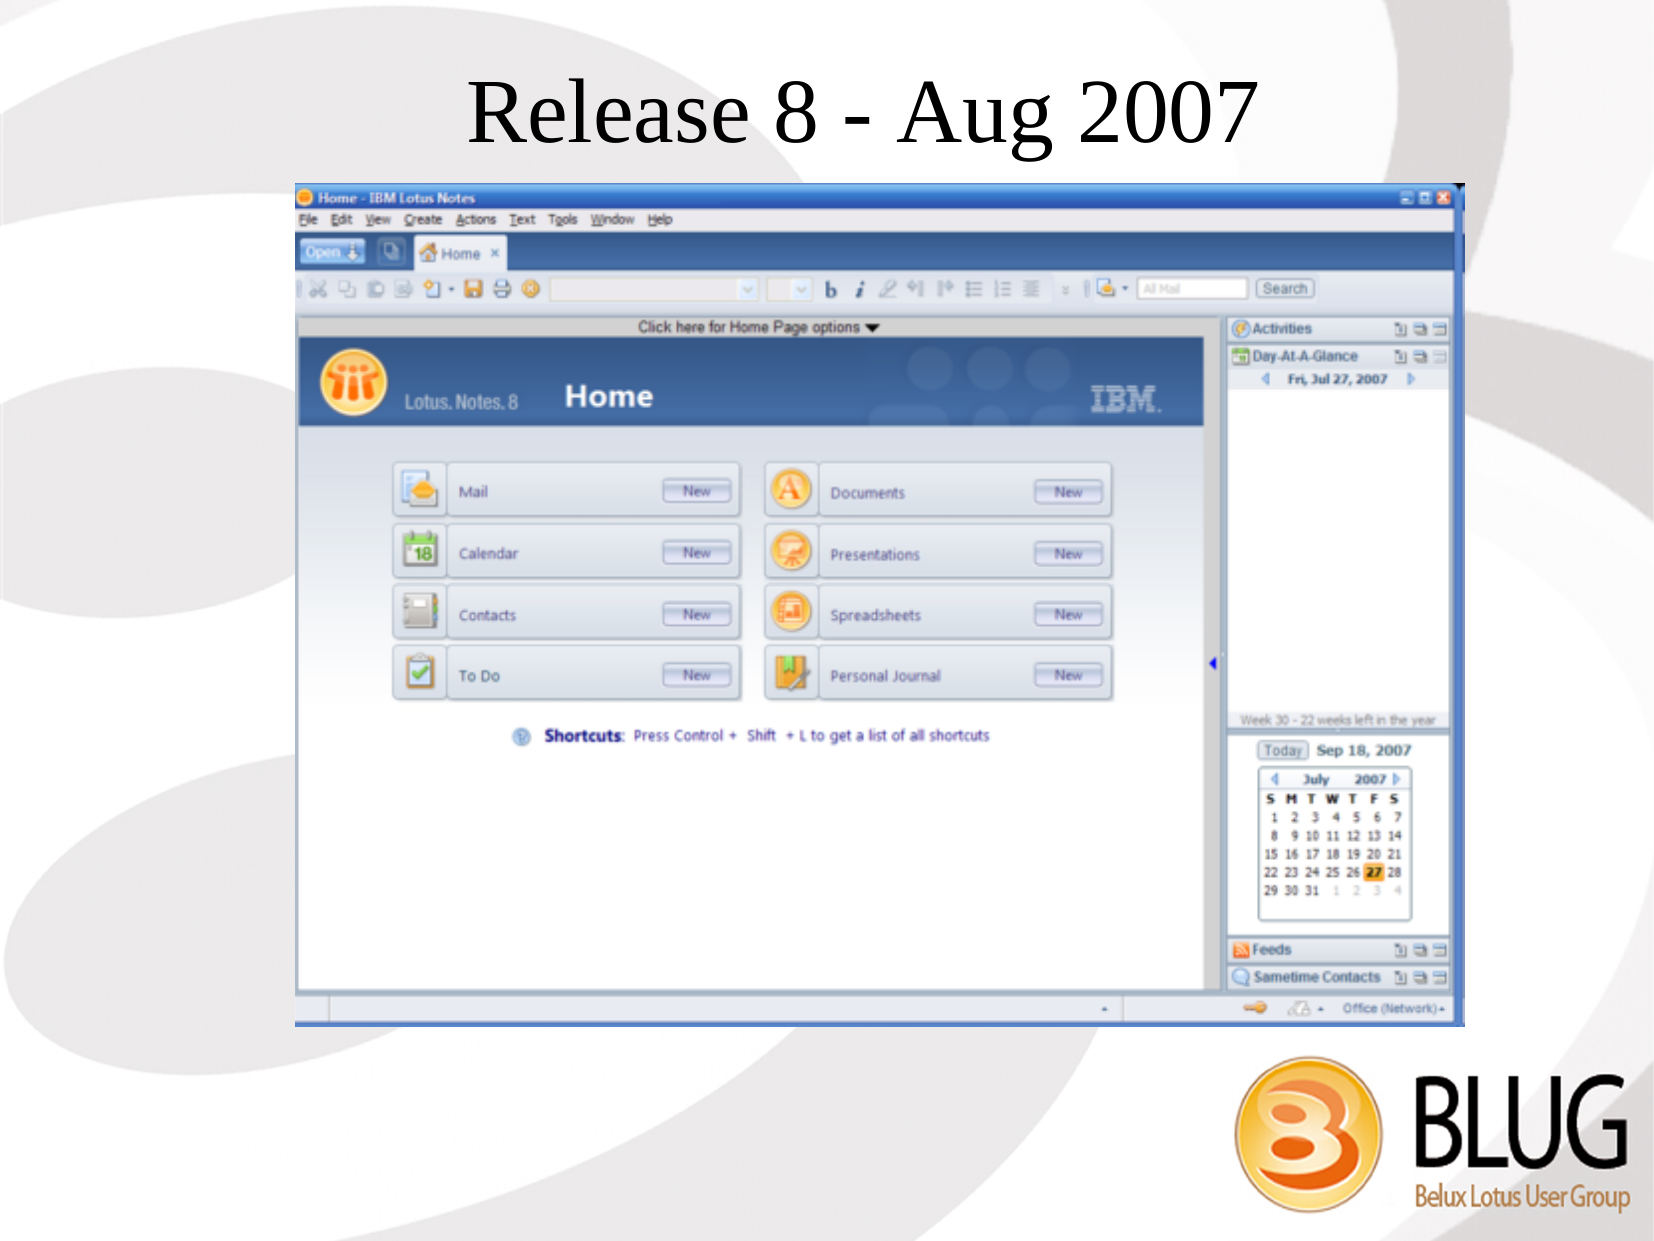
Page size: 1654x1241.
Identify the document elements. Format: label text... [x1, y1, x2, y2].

picture [0, 0, 1654, 1241]
title Release 8 - Aug 2007 [121, 41, 1607, 184]
